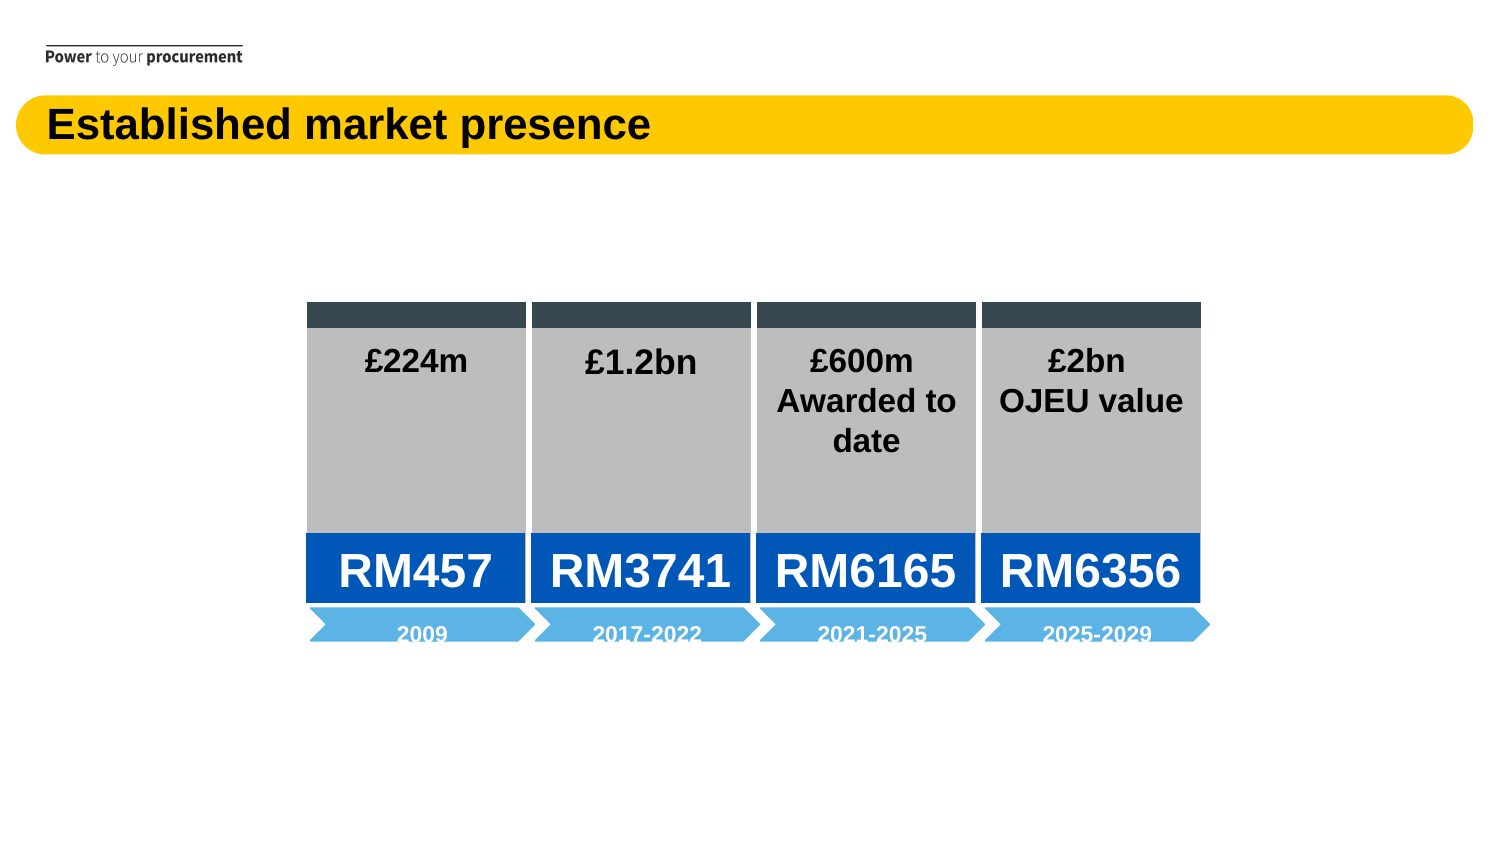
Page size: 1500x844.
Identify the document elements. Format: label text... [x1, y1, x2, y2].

text_box £224m [307, 328, 526, 603]
text_box [982, 302, 1201, 328]
text_box £600m Awarded to date [757, 328, 976, 603]
text_box RM6165 [756, 533, 975, 603]
text_box 2021-2025 [760, 608, 985, 641]
text_box 2017-2022 [535, 608, 760, 641]
text_box RM457 [306, 533, 525, 603]
text_box £2bn OJEU value [982, 328, 1201, 603]
text_box [532, 302, 751, 328]
text_box 2009 [310, 608, 535, 641]
text_box £1.2bn [532, 328, 751, 603]
text_box RM3741 [531, 533, 750, 603]
text_box RM6356 [981, 533, 1200, 603]
text_box [757, 302, 976, 328]
title Established market presence [46, 95, 1226, 200]
text_box 2025-2029 [985, 608, 1210, 641]
text_box [307, 302, 526, 328]
